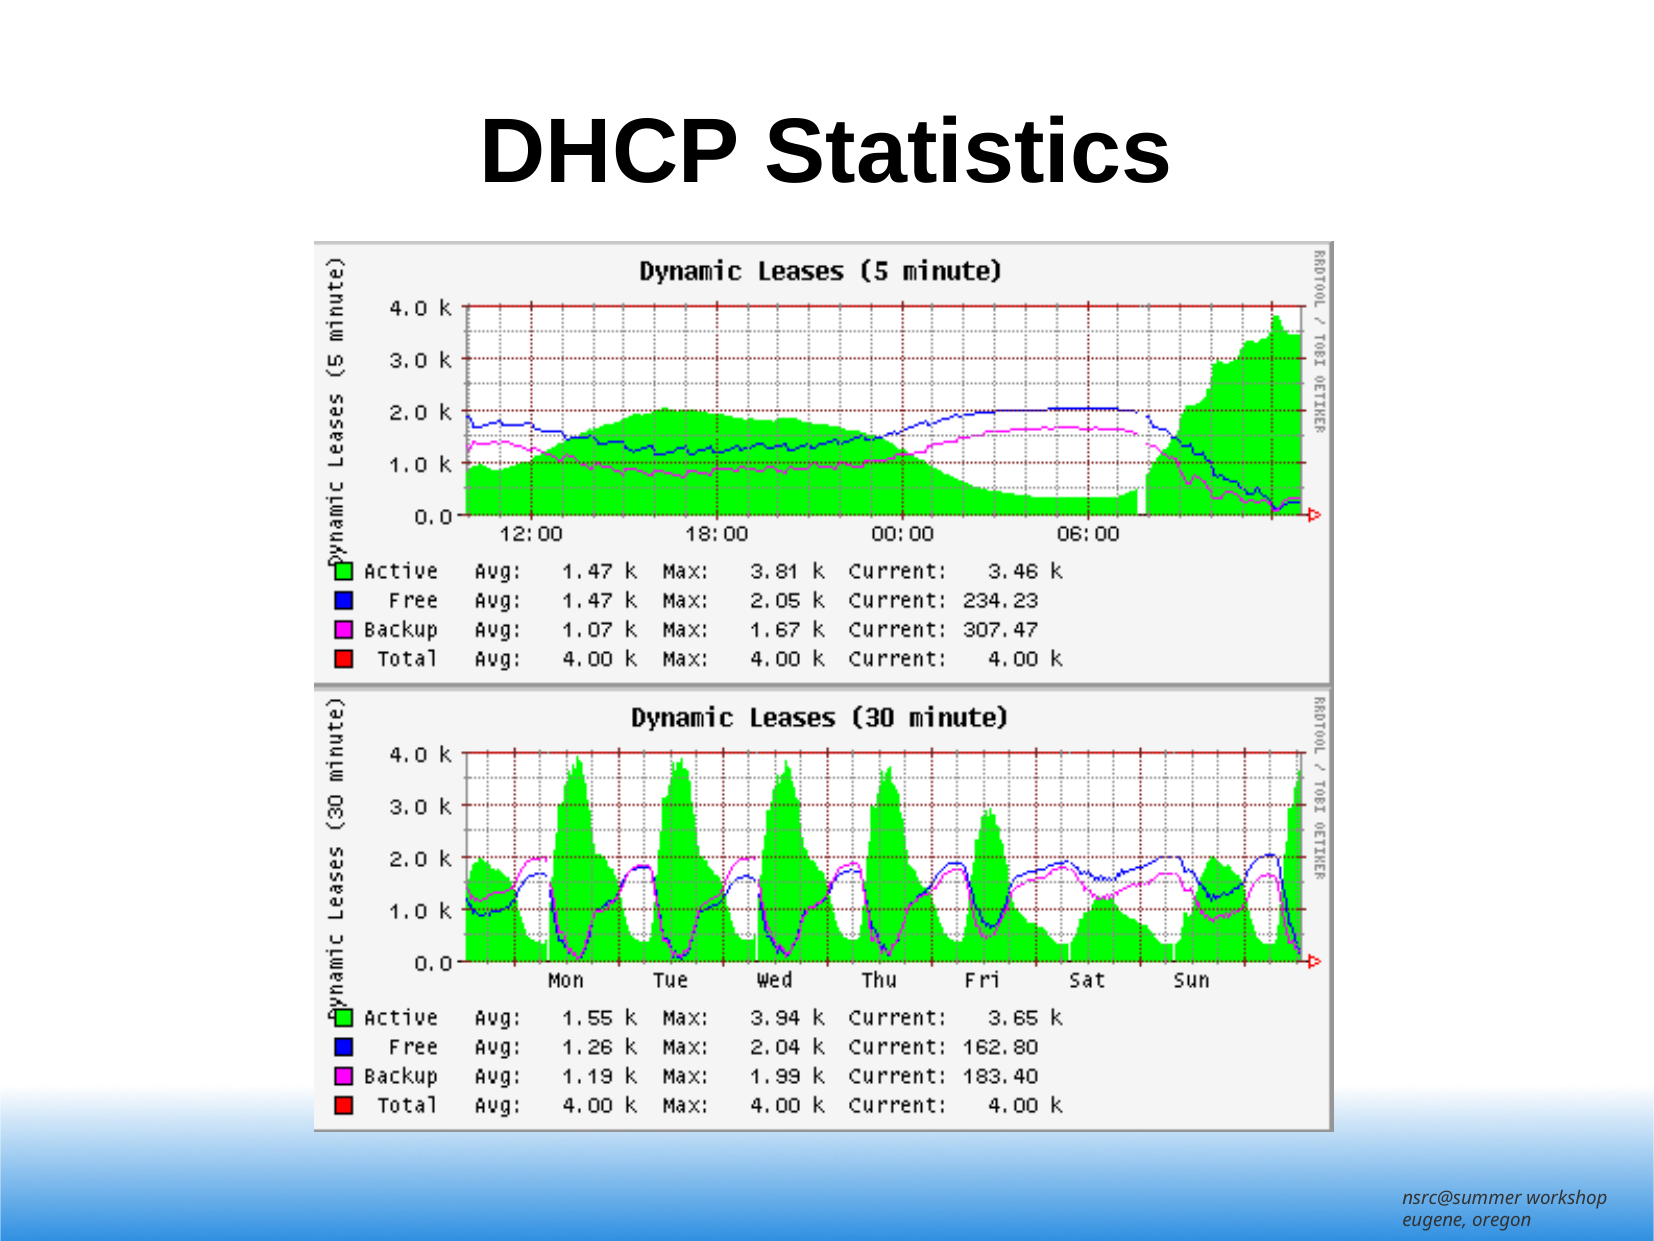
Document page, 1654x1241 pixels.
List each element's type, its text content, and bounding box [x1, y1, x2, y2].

picture [0, 241, 1654, 1241]
title DHCP Statistics [82, 49, 1571, 257]
